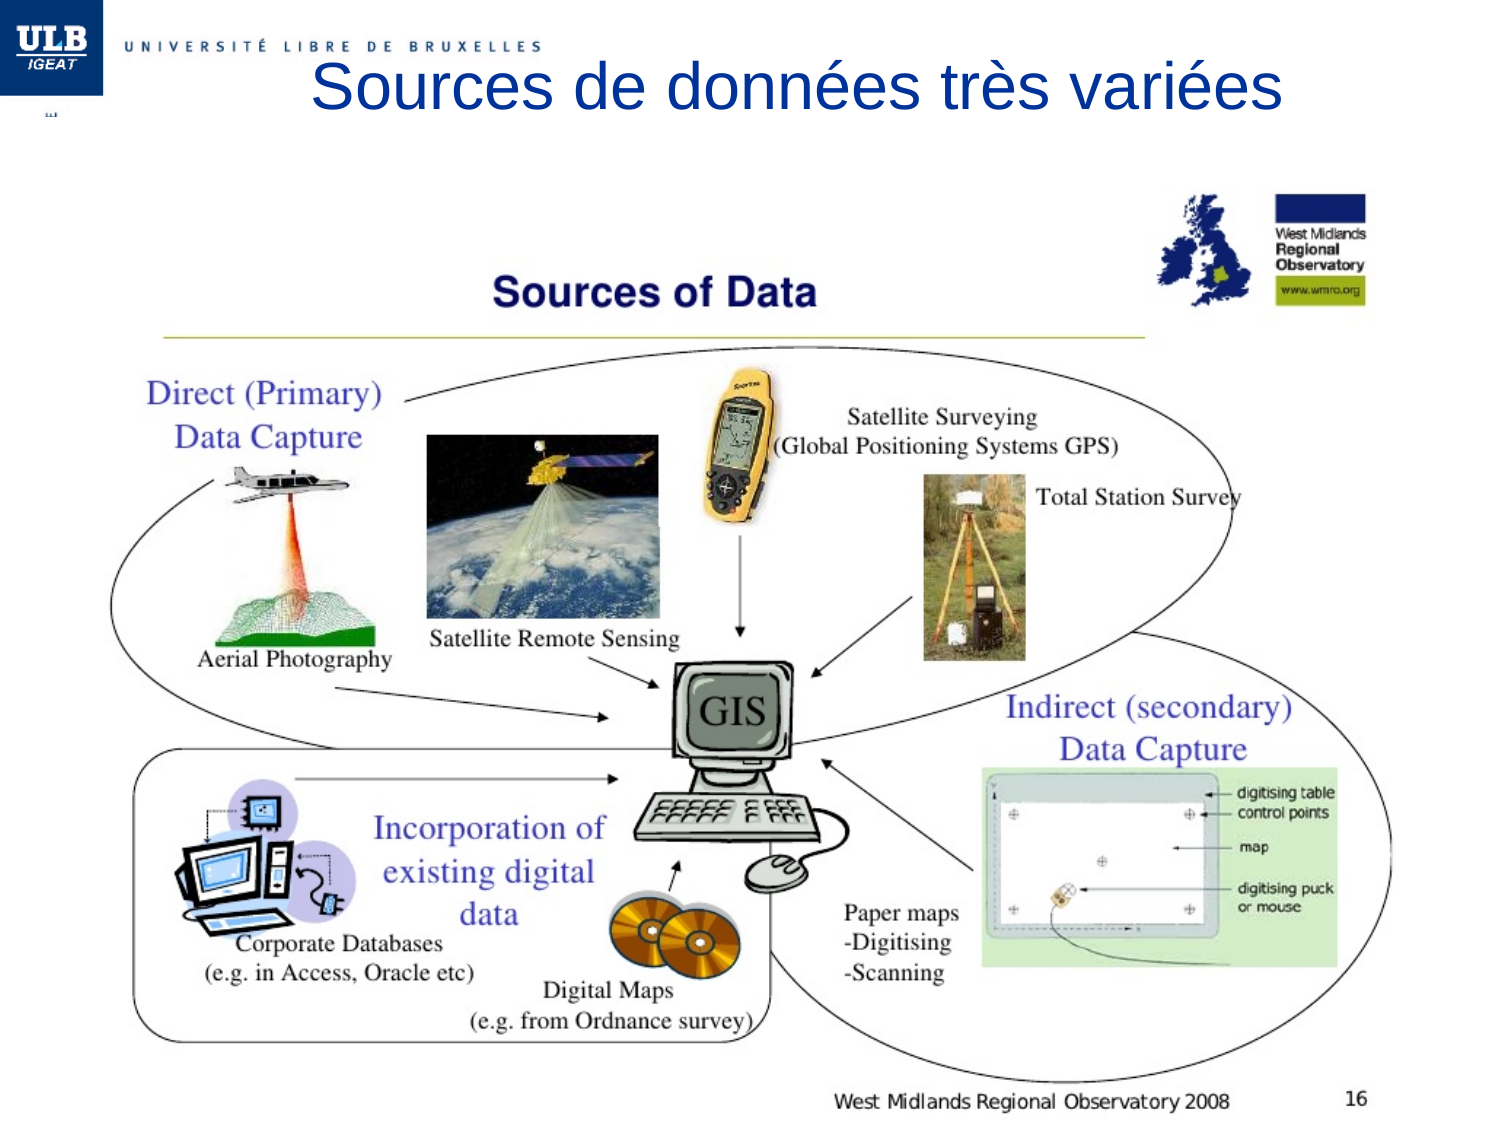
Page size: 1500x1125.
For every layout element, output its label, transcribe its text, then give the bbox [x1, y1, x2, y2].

picture [0, 0, 1500, 1125]
title Sources de données très variées [235, 46, 1361, 127]
